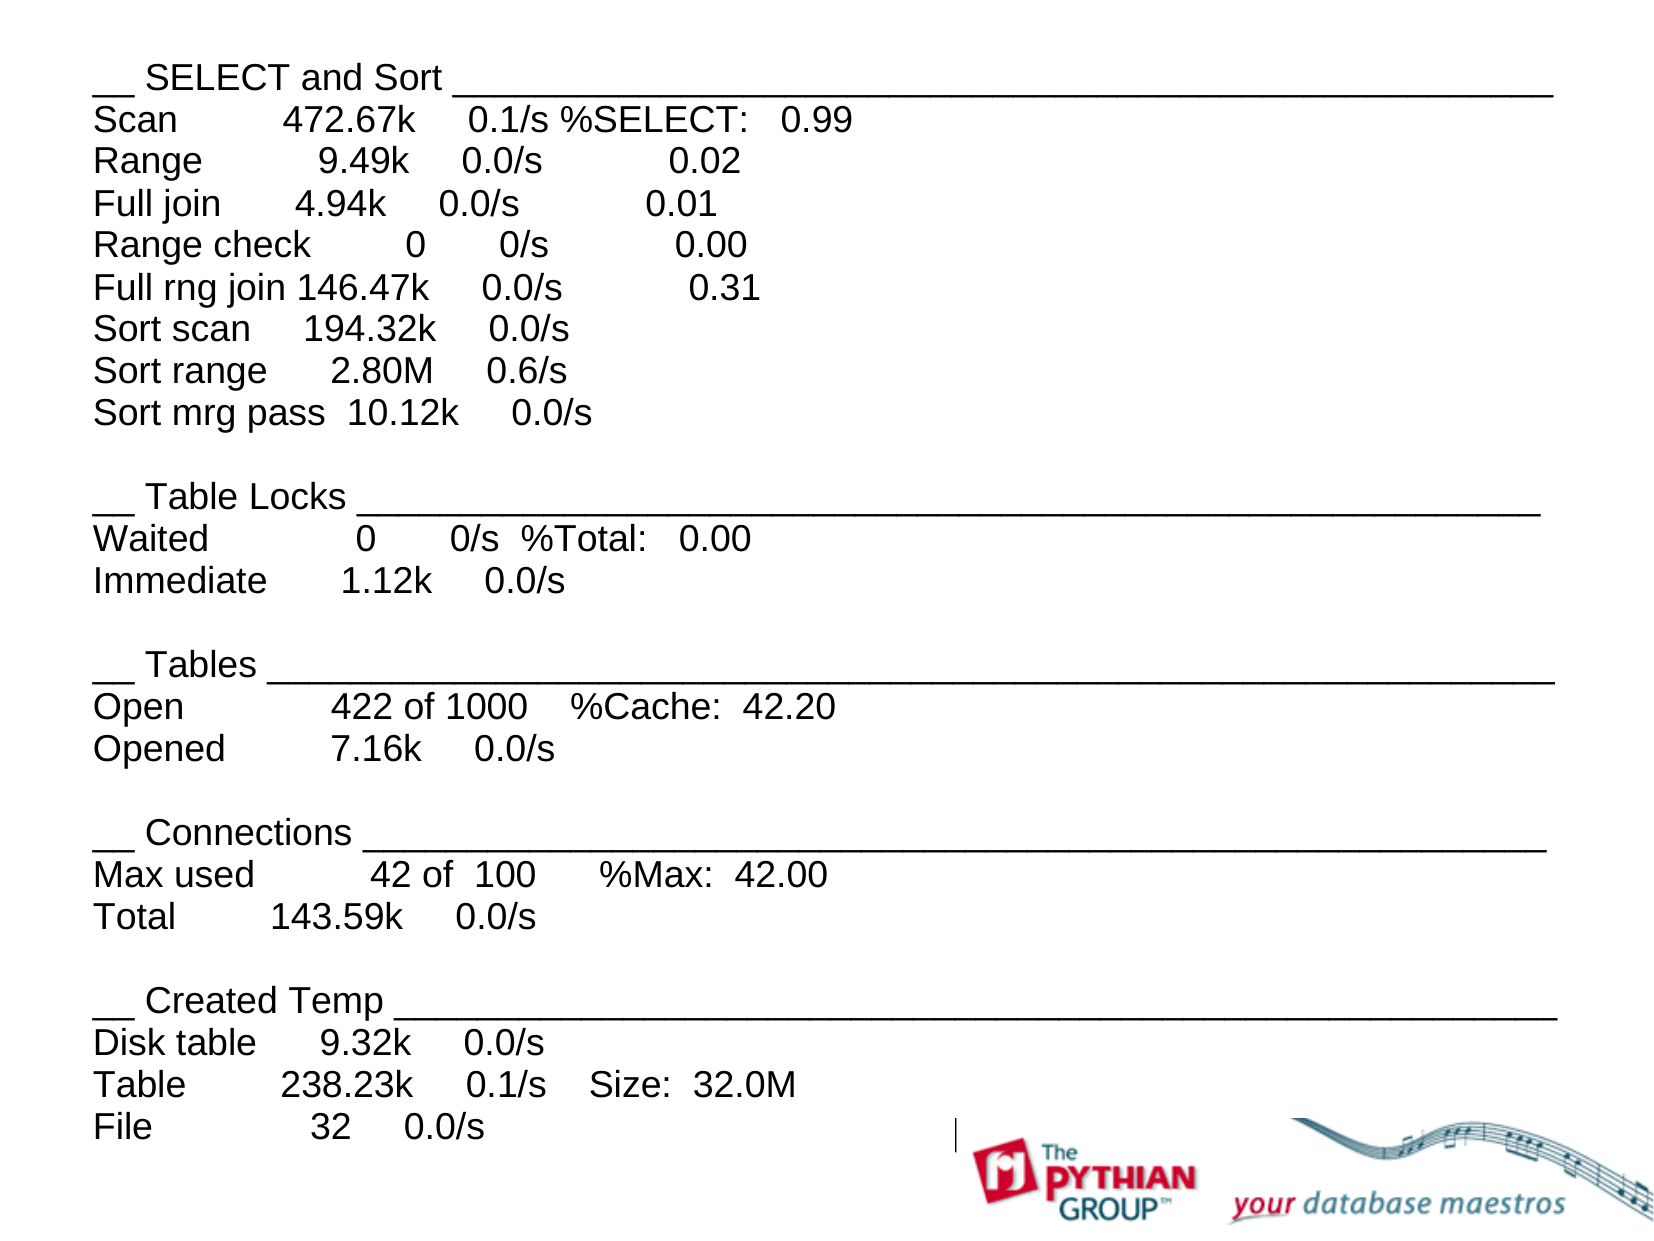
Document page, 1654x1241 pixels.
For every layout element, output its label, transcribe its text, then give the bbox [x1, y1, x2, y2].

text_box __ SELECT and Sort _____________________________________________________ Scan 472.67k 0.1/s %SELECT: 0.99 Range 9.49k 0.0/s 0.02 Full join 4.94k 0.0/s 0.01 Range check 0 0/s 0.00 Full rng join 146.47k 0.0/s 0.31 Sort scan 194.32k 0.0/s Sort range 2.80M 0.6/s Sort mrg pass 10.12k 0.0/s __ Table Locks _________________________________________________________ Waited 0 0/s %Total: 0.00 Immediate 1.12k 0.0/s __ Tables ______________________________________________________________ Open 422 of 1000 %Cache: 42.20 Opened 7.16k 0.0/s __ Connections _________________________________________________________ Max used 42 of 100 %Max: 42.00 Total 143.59k 0.0/s __ Created Temp ________________________________________________________ Disk table 9.32k 0.0/s Table 238.23k 0.1/s Size: 32.0M File 32 0.0/s [78, 48, 1572, 1157]
picture [955, 1118, 1654, 1241]
